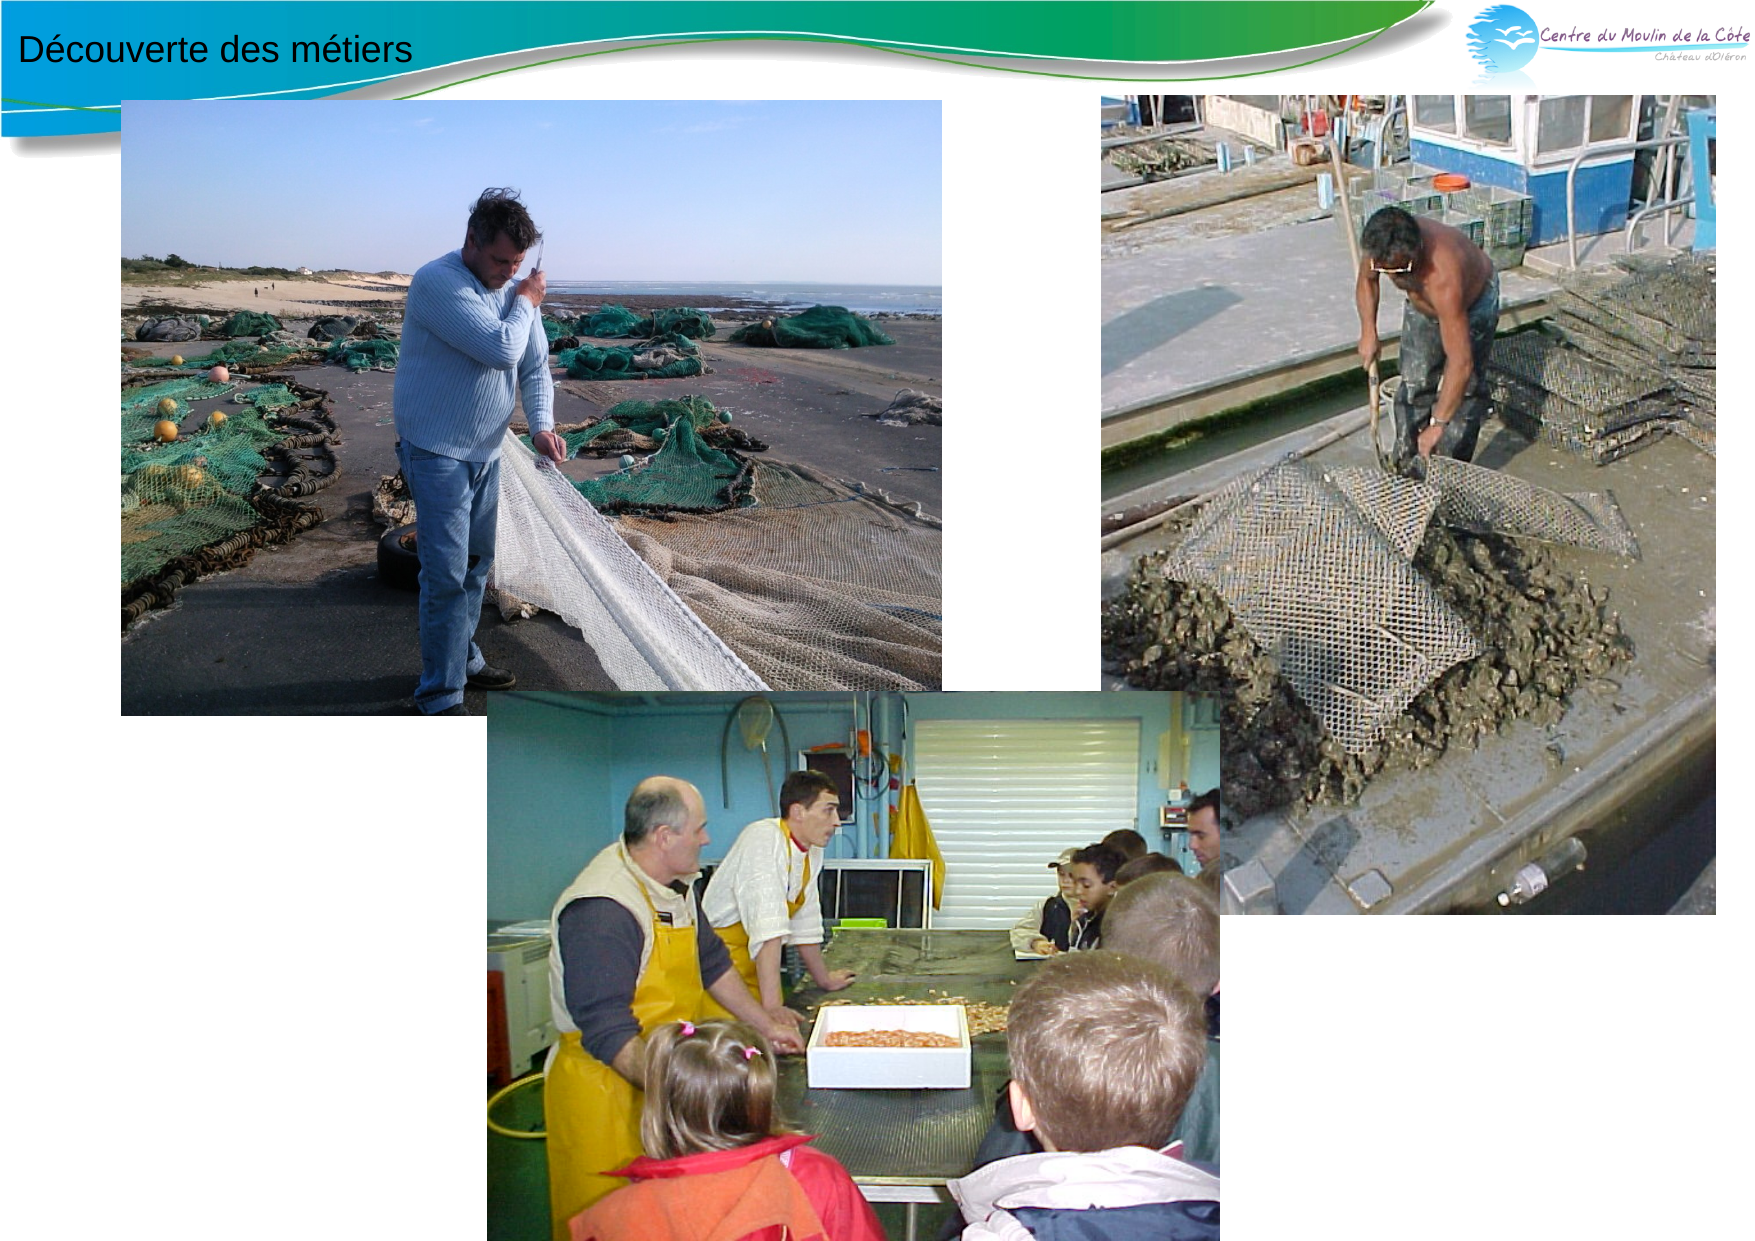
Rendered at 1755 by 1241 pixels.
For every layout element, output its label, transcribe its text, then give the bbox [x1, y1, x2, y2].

picture [0, 0, 1755, 1241]
text_box Découverte des métiers [3, 17, 538, 78]
